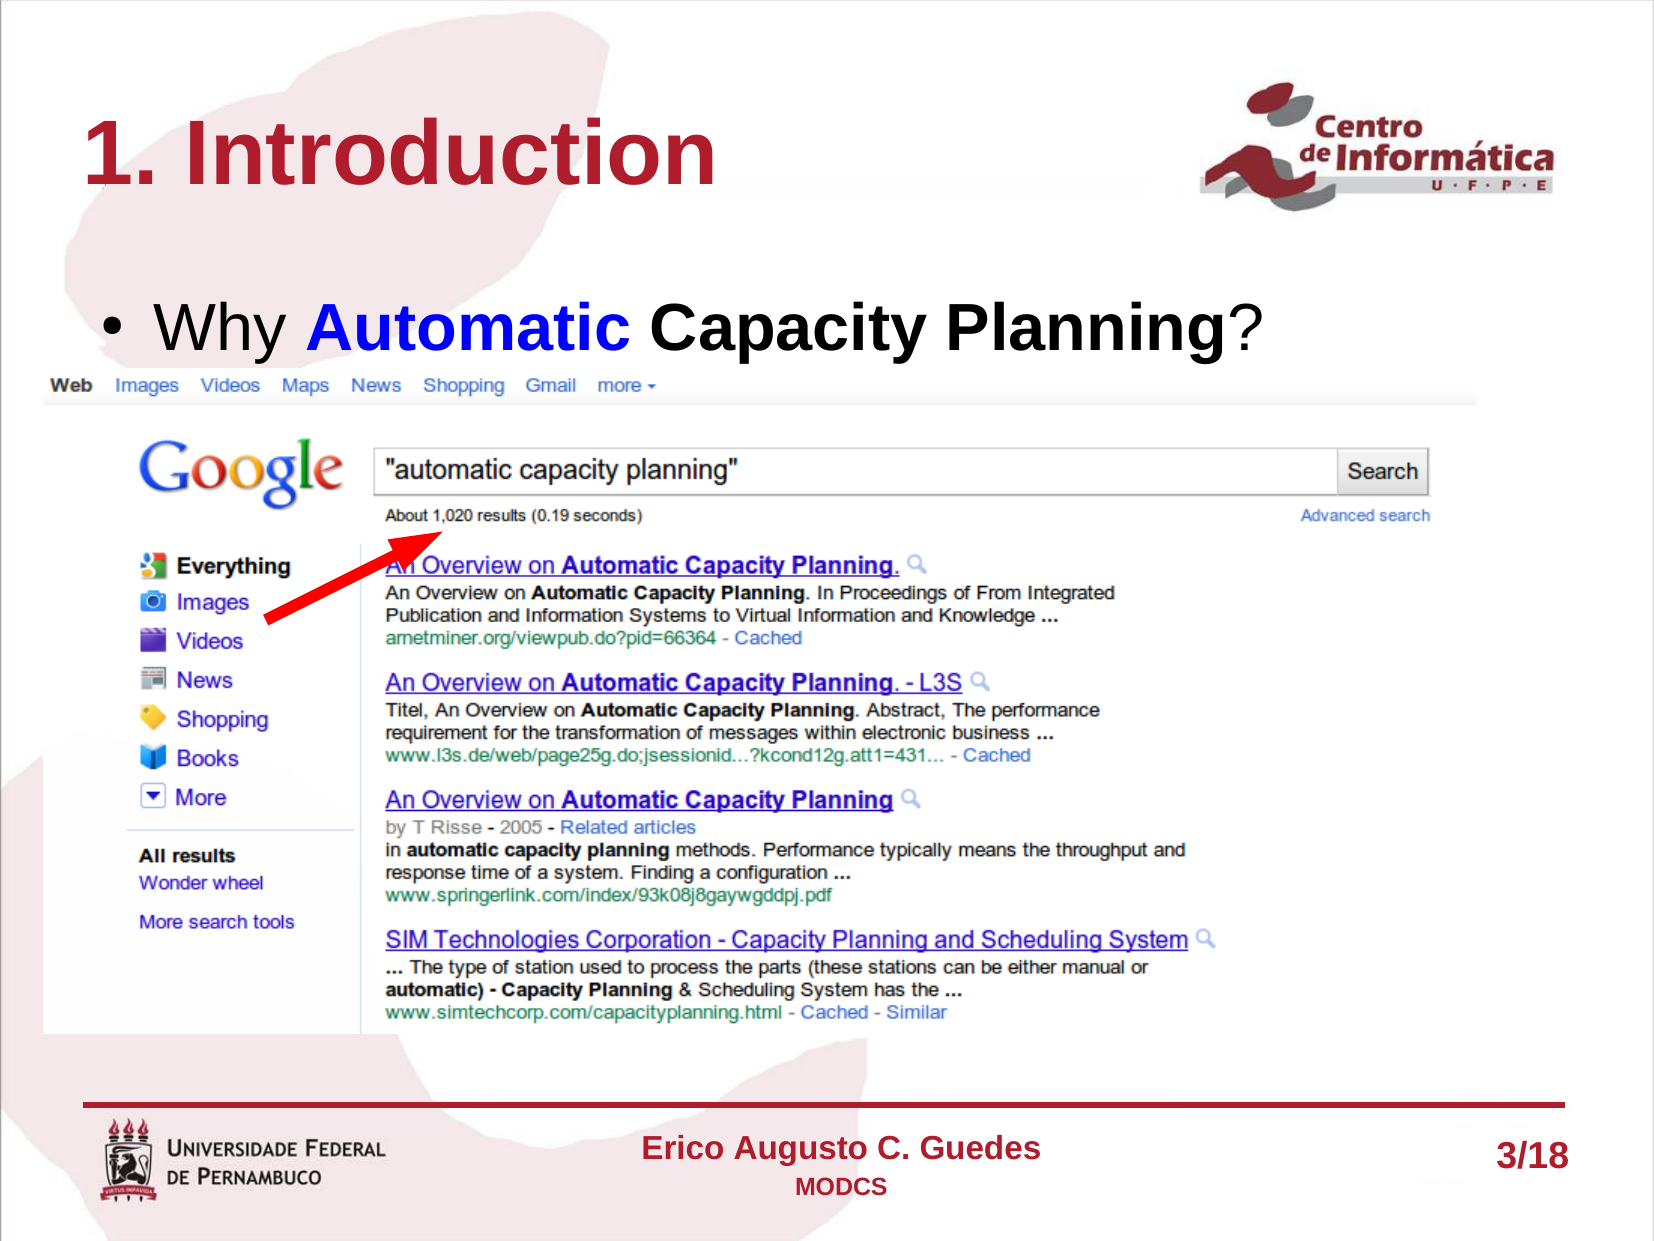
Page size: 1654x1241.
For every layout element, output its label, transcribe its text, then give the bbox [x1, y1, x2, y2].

list Why Automatic Capacity Planning? [82, 290, 1571, 1094]
picture [0, 0, 1654, 1241]
title 1. Introduction [82, 56, 1571, 250]
